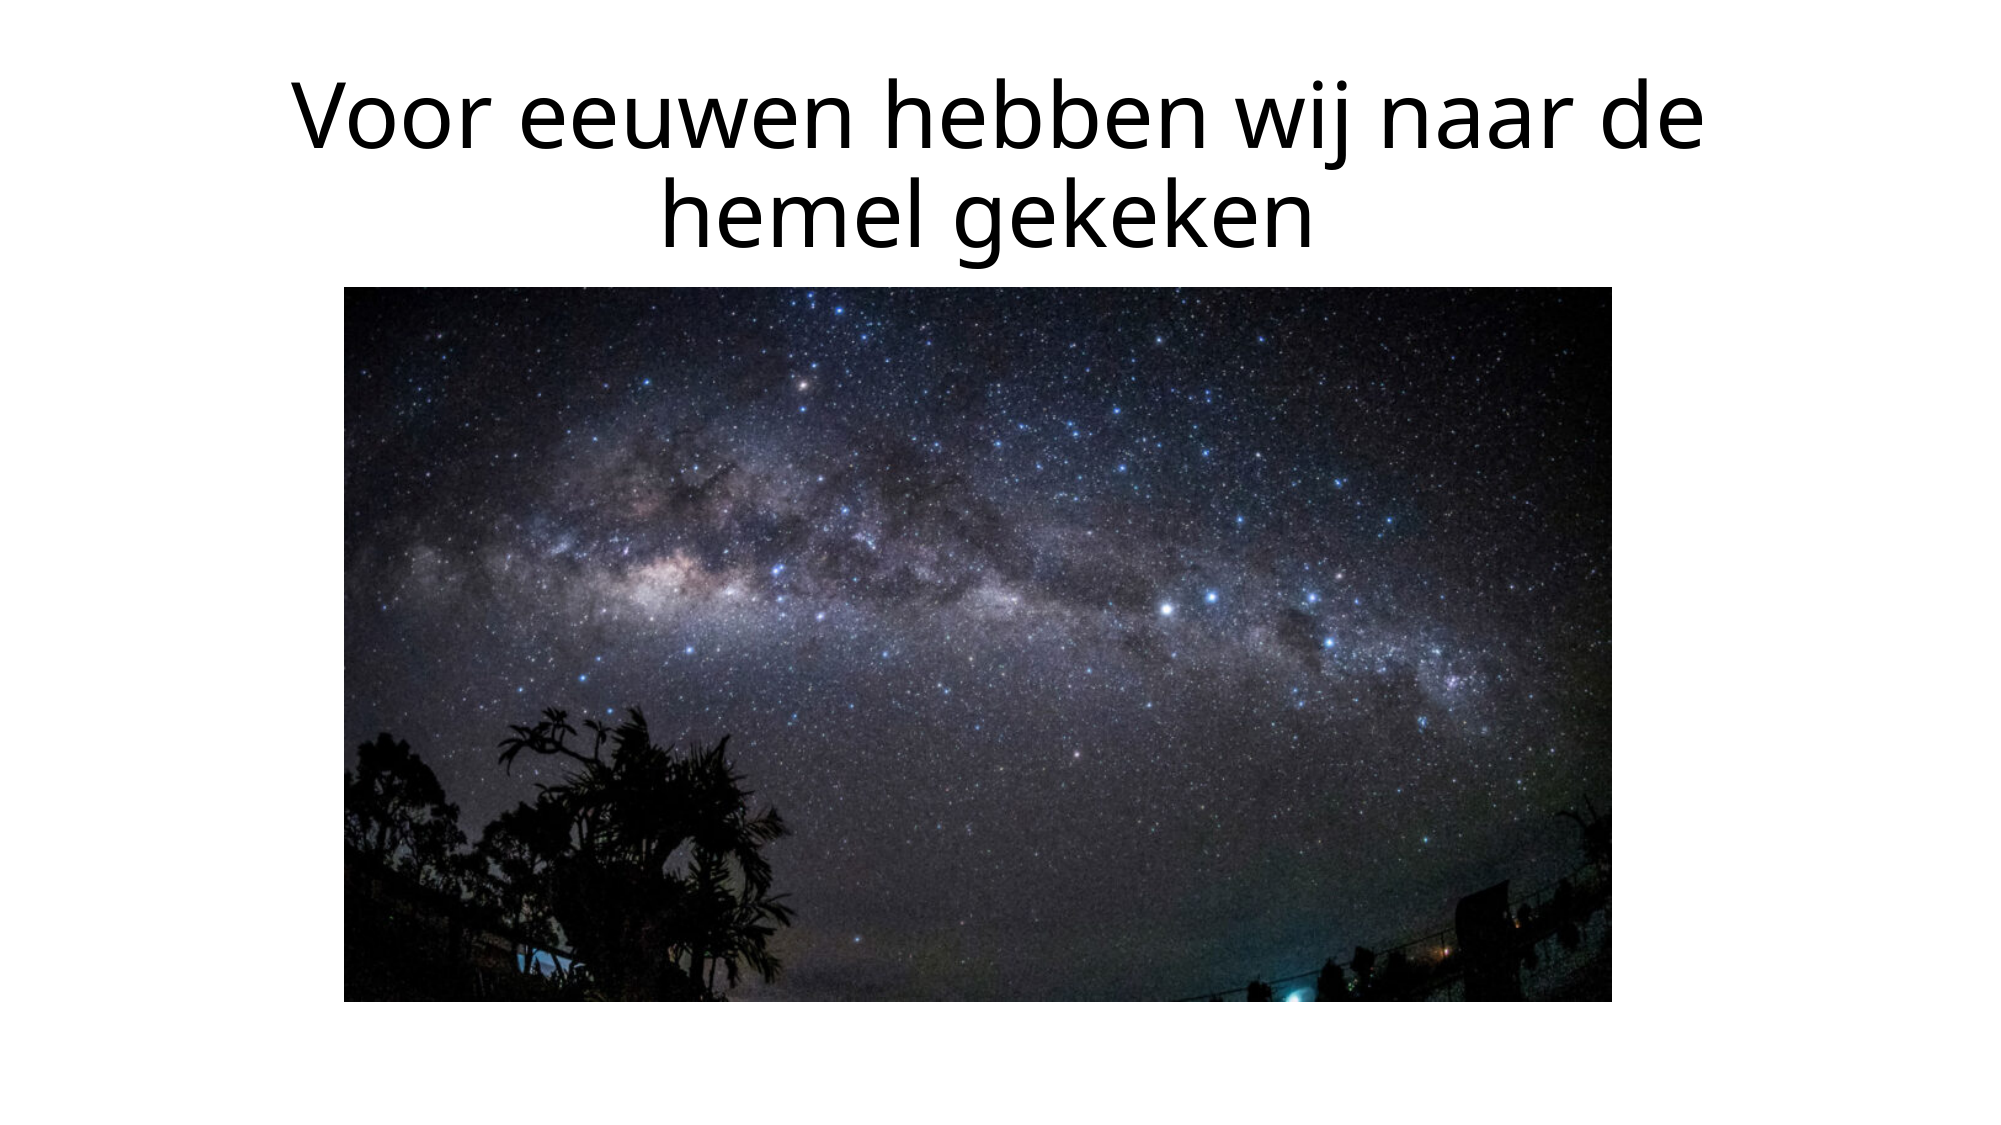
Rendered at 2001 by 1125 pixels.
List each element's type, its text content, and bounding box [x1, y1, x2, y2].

title Voor eeuwen hebben wij naar de hemel gekeken [137, 59, 1863, 278]
picture [344, 287, 1612, 1002]
